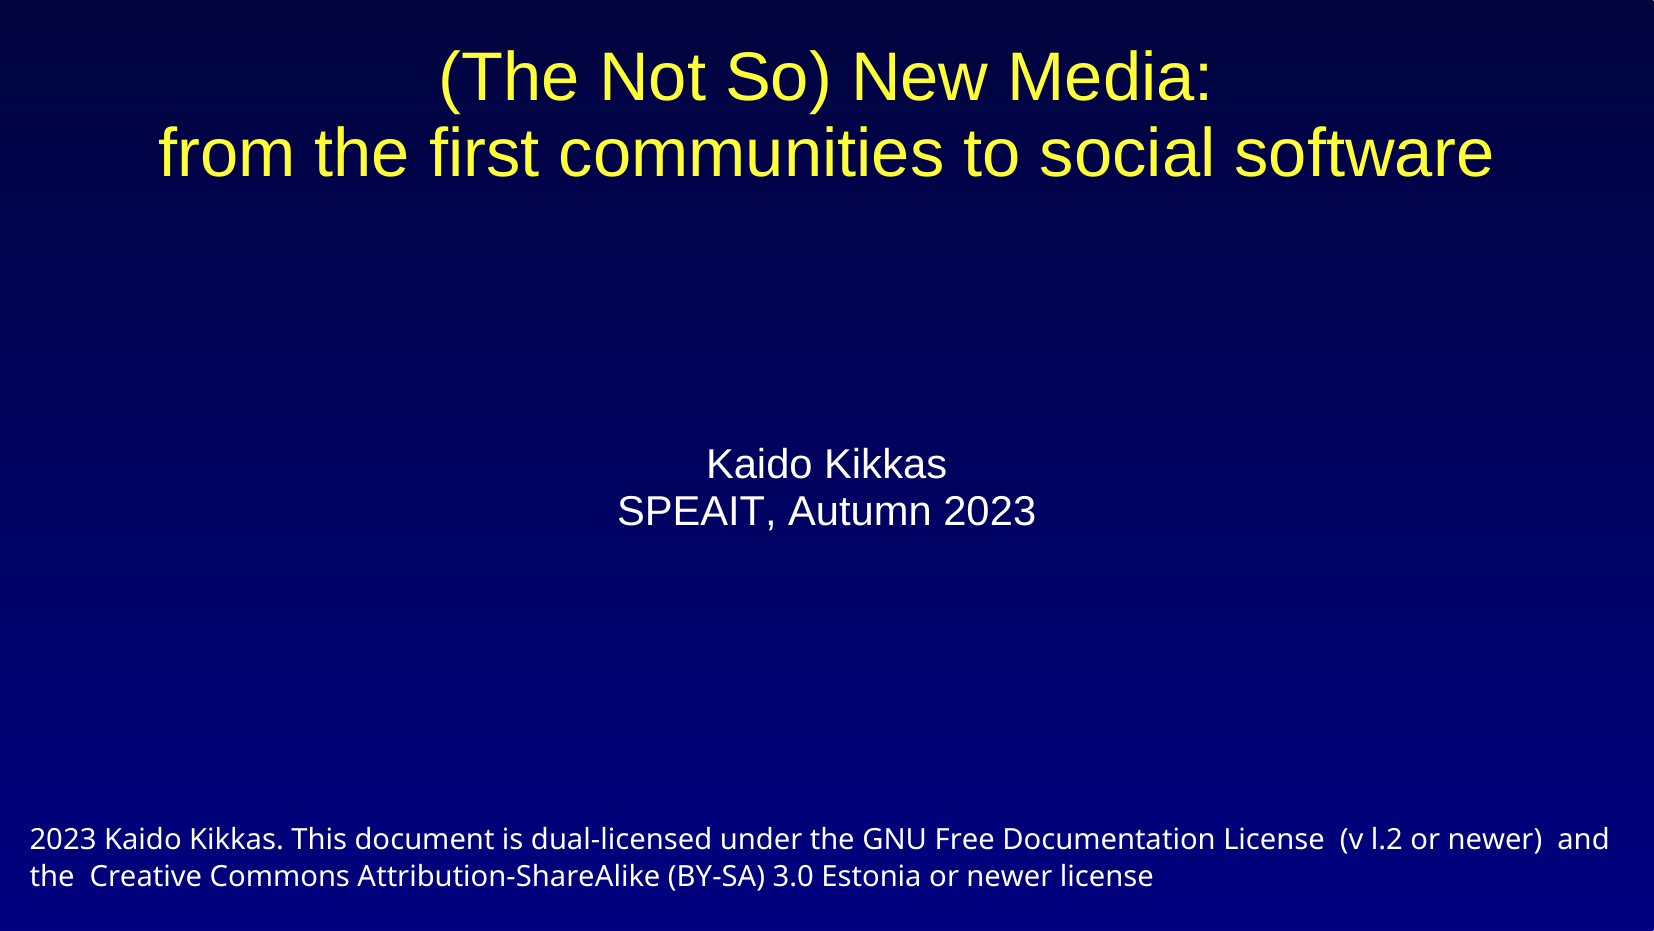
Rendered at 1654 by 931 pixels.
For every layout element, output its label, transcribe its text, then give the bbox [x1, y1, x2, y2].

text_box 2023 Kaido Kikkas. This document is dual-licensed under the GNU Free Documentation License (v l.2 or newer) and the Creative Commons Attribution-ShareAlike (BY-SA) 3.0 Estonia or newer license [29, 819, 1631, 895]
subtitle Kaido Kikkas SPEAIT, Autumn 2023 [82, 217, 1571, 758]
title (The Not So) New Media: from the first communities to social software [82, 37, 1571, 193]
